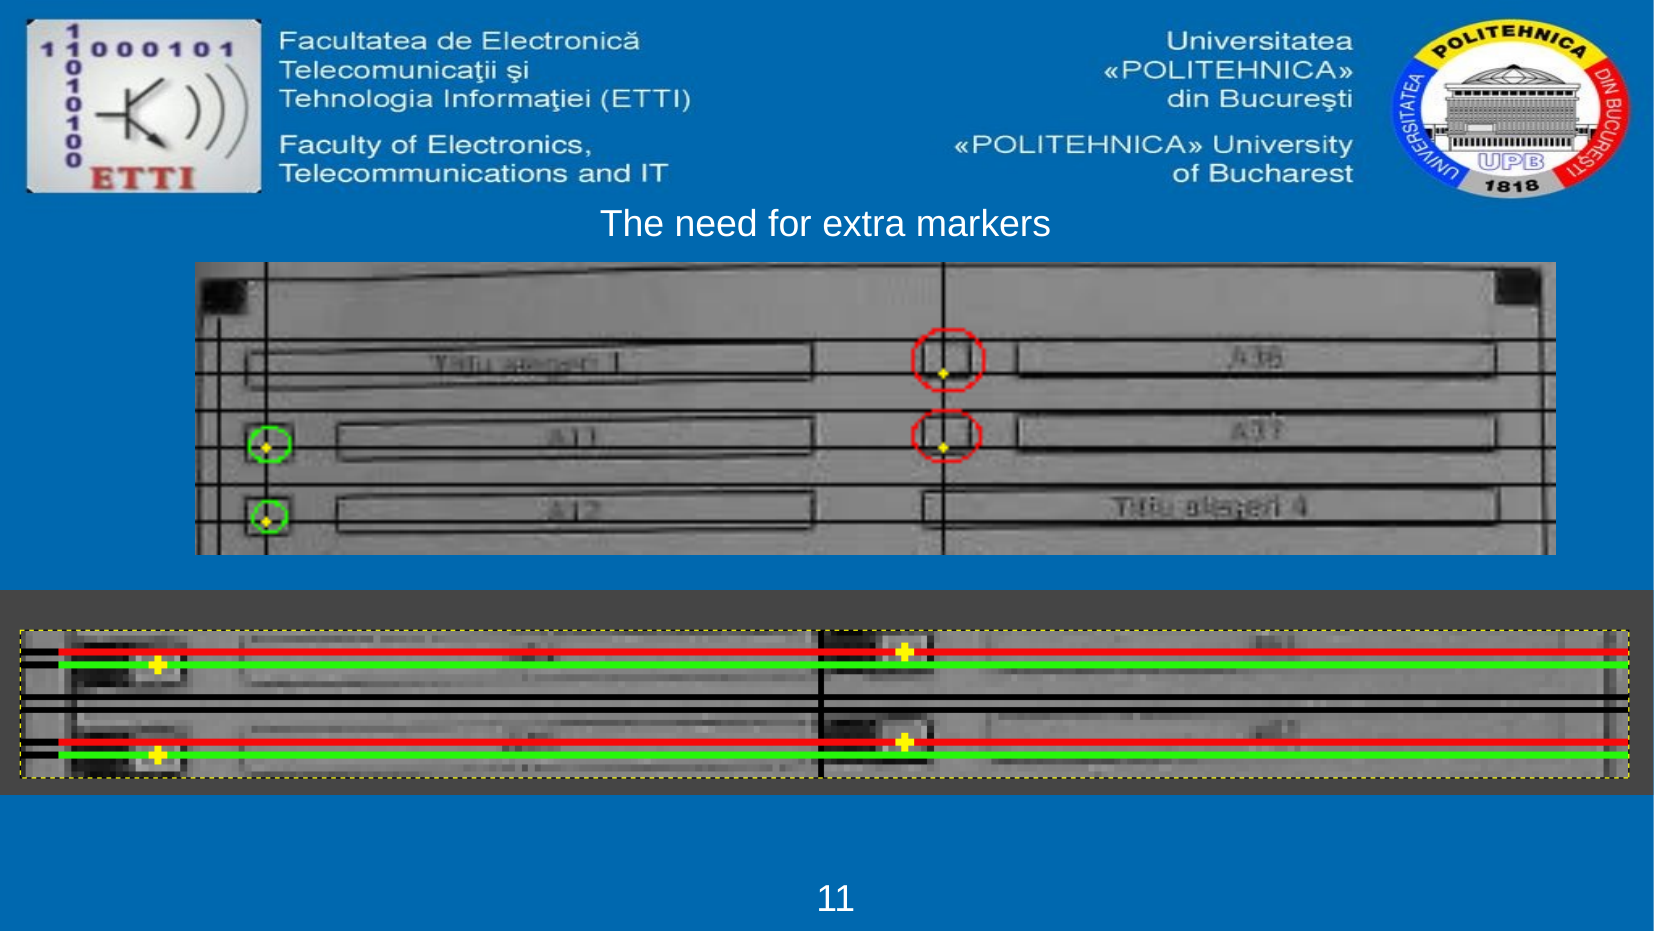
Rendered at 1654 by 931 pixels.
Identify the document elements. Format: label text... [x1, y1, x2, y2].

picture [0, 0, 1654, 931]
text_box 11 [801, 870, 871, 931]
text_box The need for extra markers [585, 195, 1067, 252]
